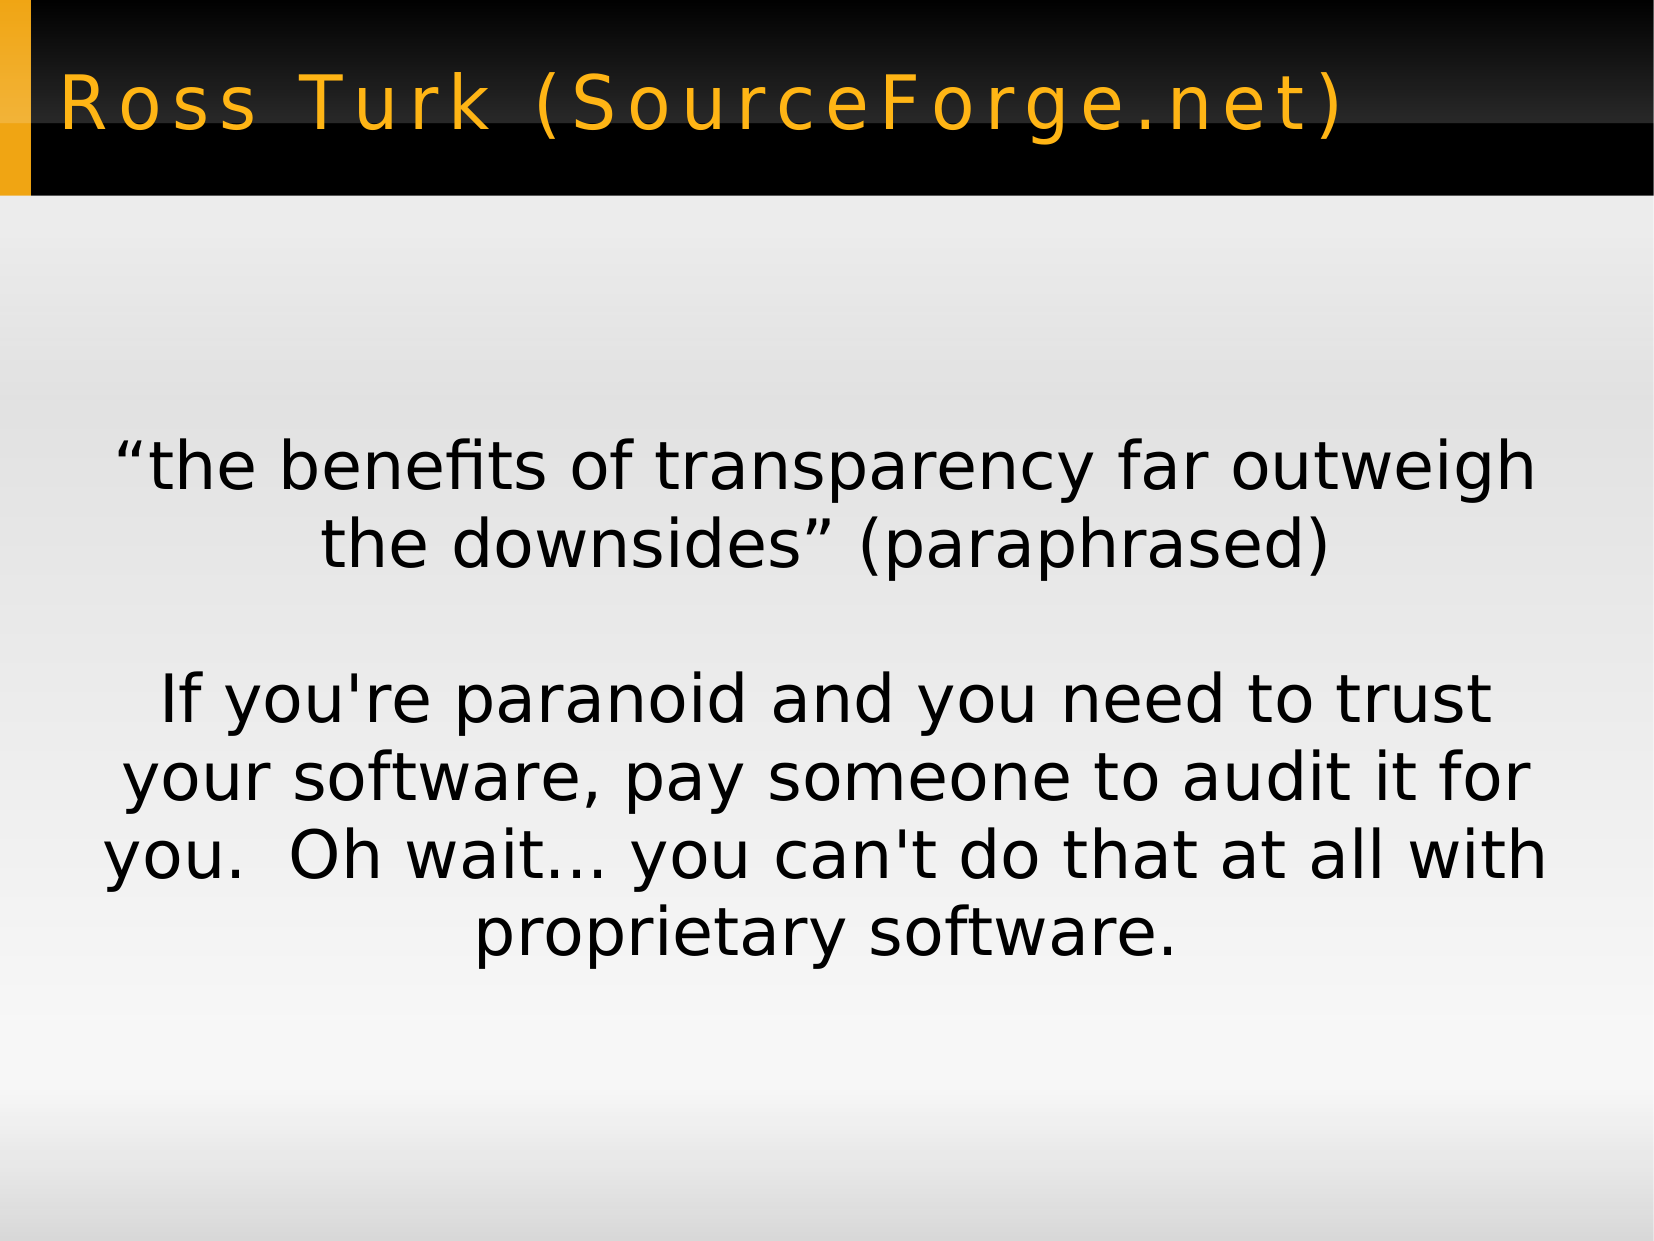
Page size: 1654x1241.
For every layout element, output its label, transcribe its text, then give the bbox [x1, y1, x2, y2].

subtitle “the benefits of transparency far outweigh the downsides” (paraphrased) If you're paranoid and you need to trust your software, pay someone to audit it for you. Oh wait... you can't do that at all with proprietary software. [82, 297, 1571, 1102]
title Ross Turk (SourceForge.net) [59, 36, 1538, 171]
picture [0, 0, 1654, 1241]
